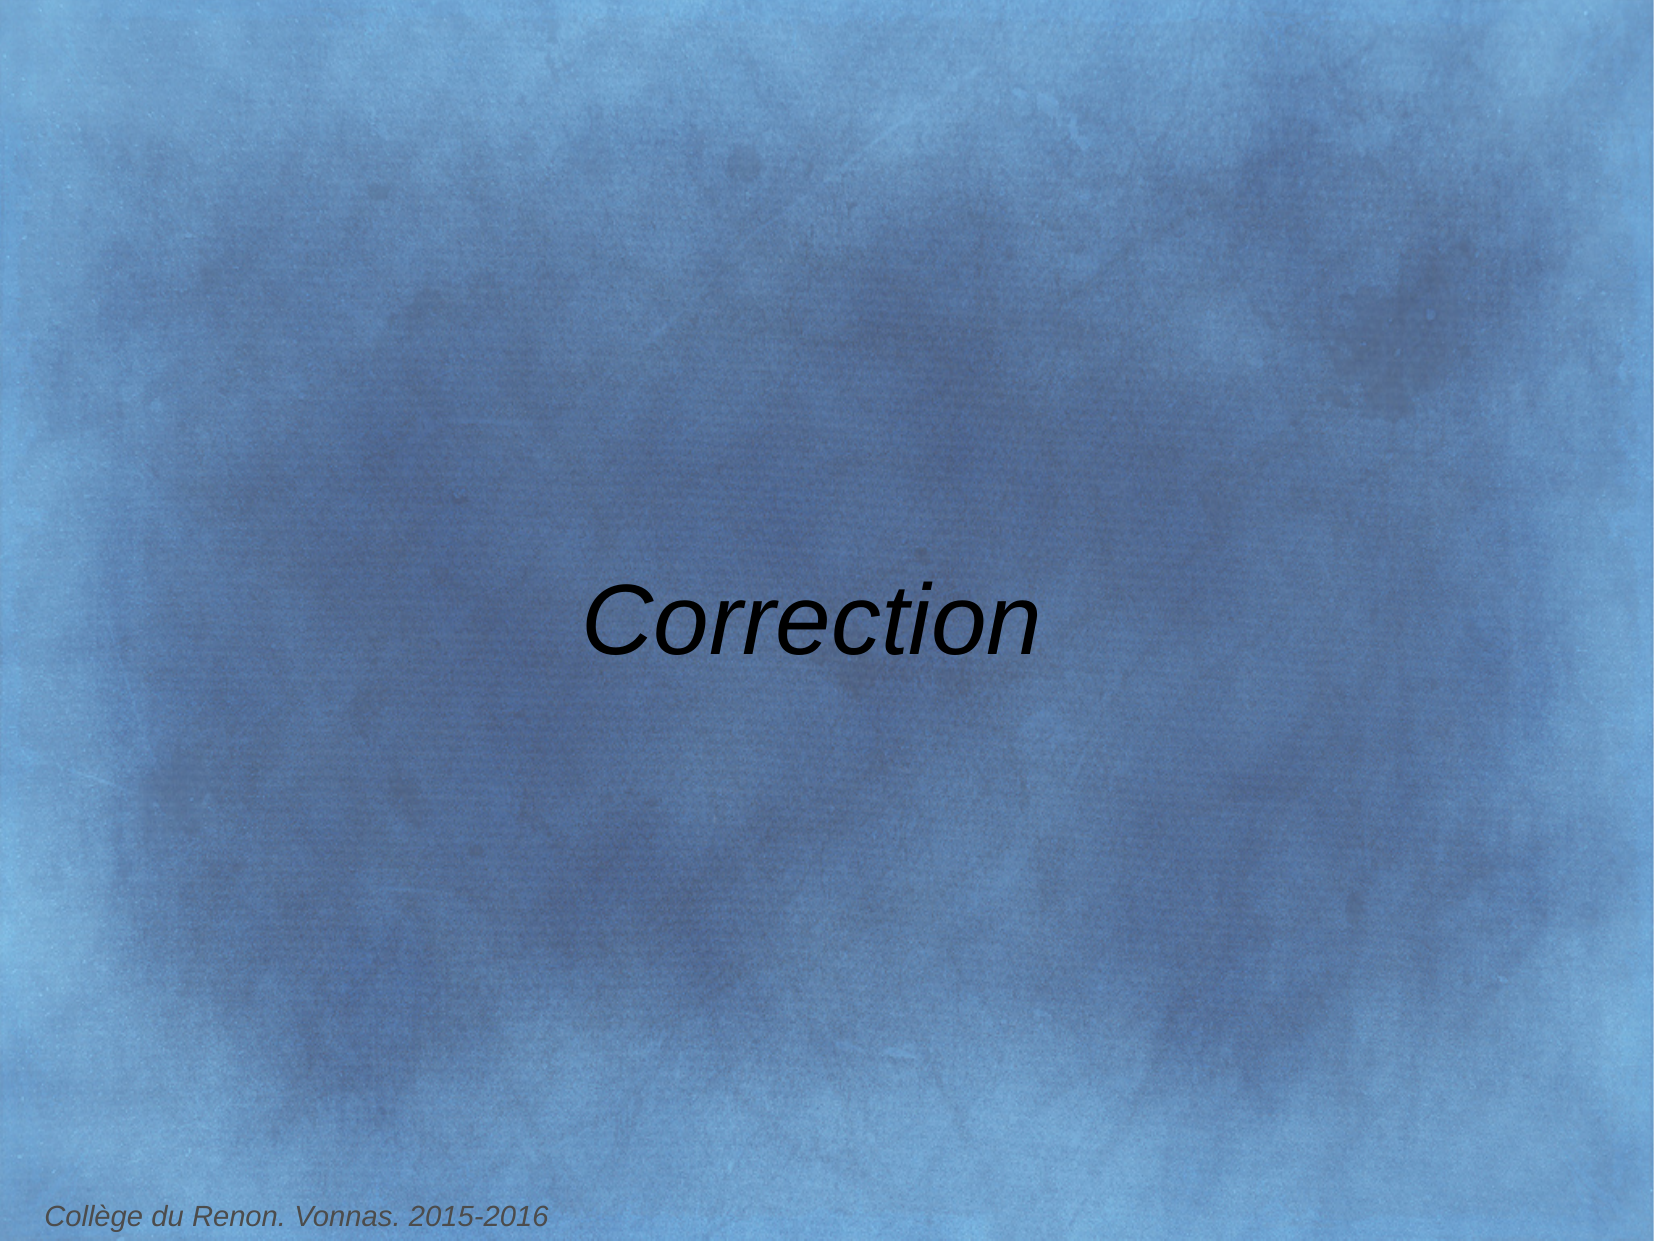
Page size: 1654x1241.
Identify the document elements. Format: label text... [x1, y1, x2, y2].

title Correction [265, 206, 1359, 1034]
text_box Collège du Renon. Vonnas. 2015-2016 [29, 1192, 858, 1241]
picture [0, 0, 1654, 1241]
